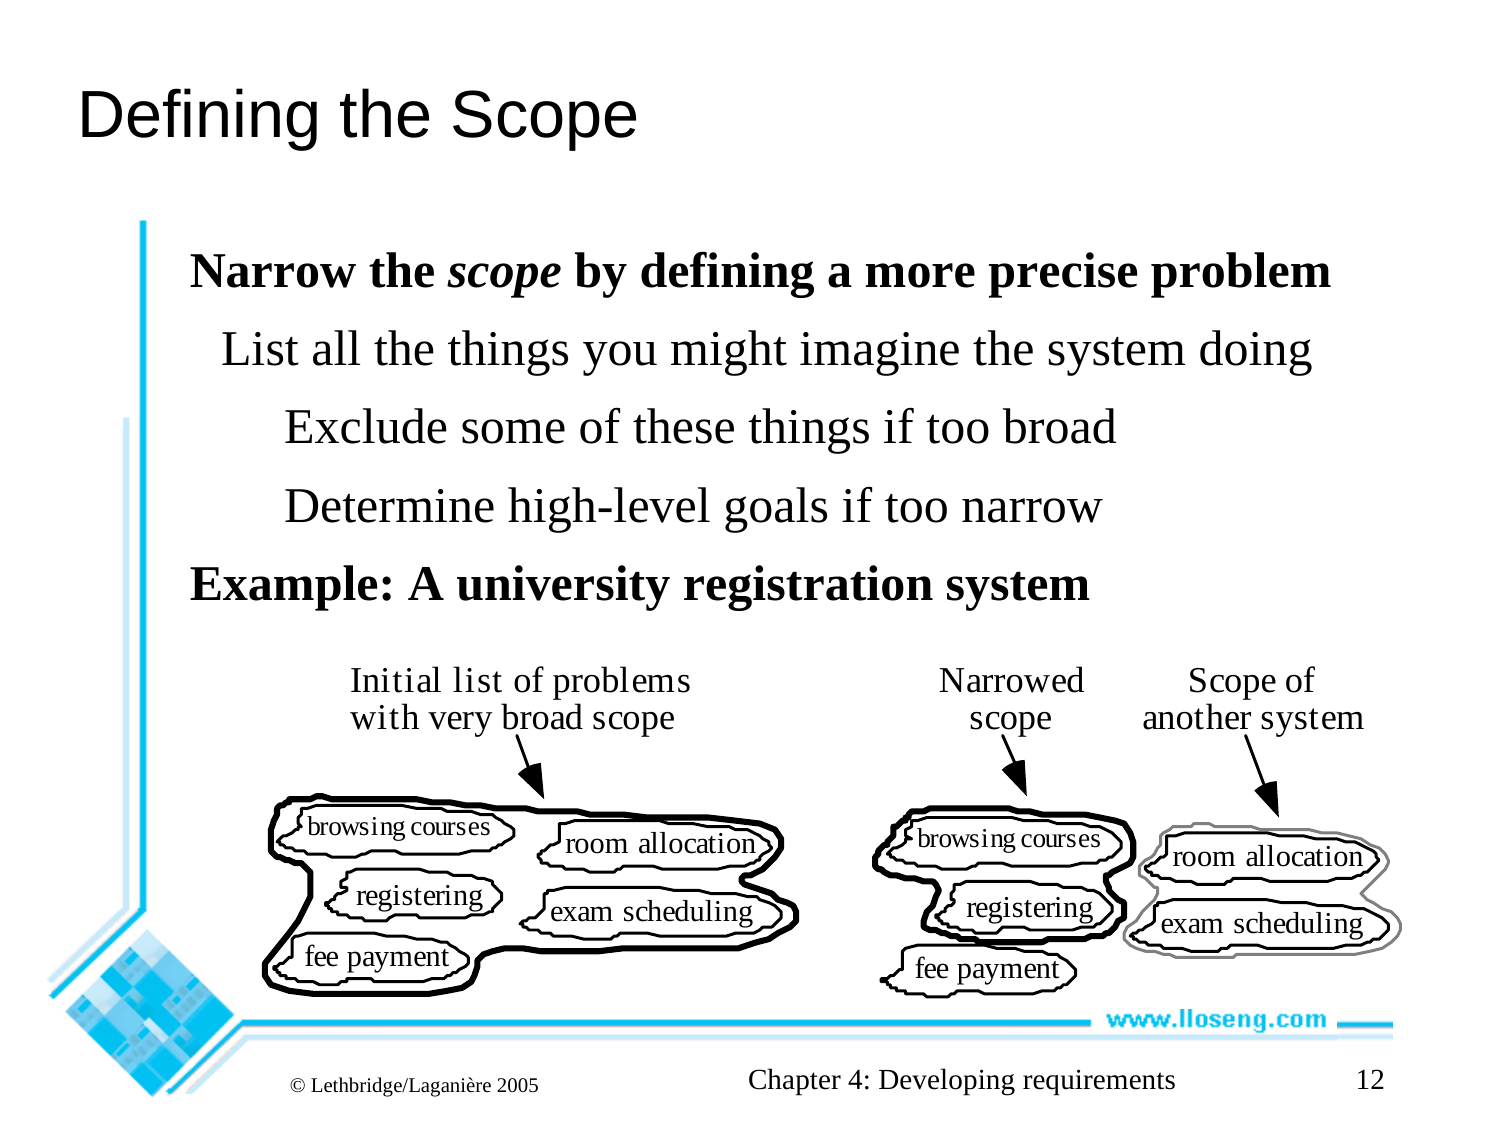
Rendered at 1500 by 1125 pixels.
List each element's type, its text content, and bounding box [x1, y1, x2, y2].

title Defining the Scope [62, 37, 1413, 188]
list Narrow the scope by defining a more precise problem List all the things you might imagine the system doing Exclude some of these things if too broad Determine high-level goals if too narrow Example: A university registration system [174, 224, 1413, 1013]
text_box © Lethbridge/Laganière 2005 [275, 1062, 601, 1125]
text_box <number> [1325, 1050, 1401, 1125]
picture [35, 209, 1393, 1099]
chart [237, 662, 1413, 1003]
text_box Chapter 4: Developing requirements [624, 1050, 1300, 1125]
